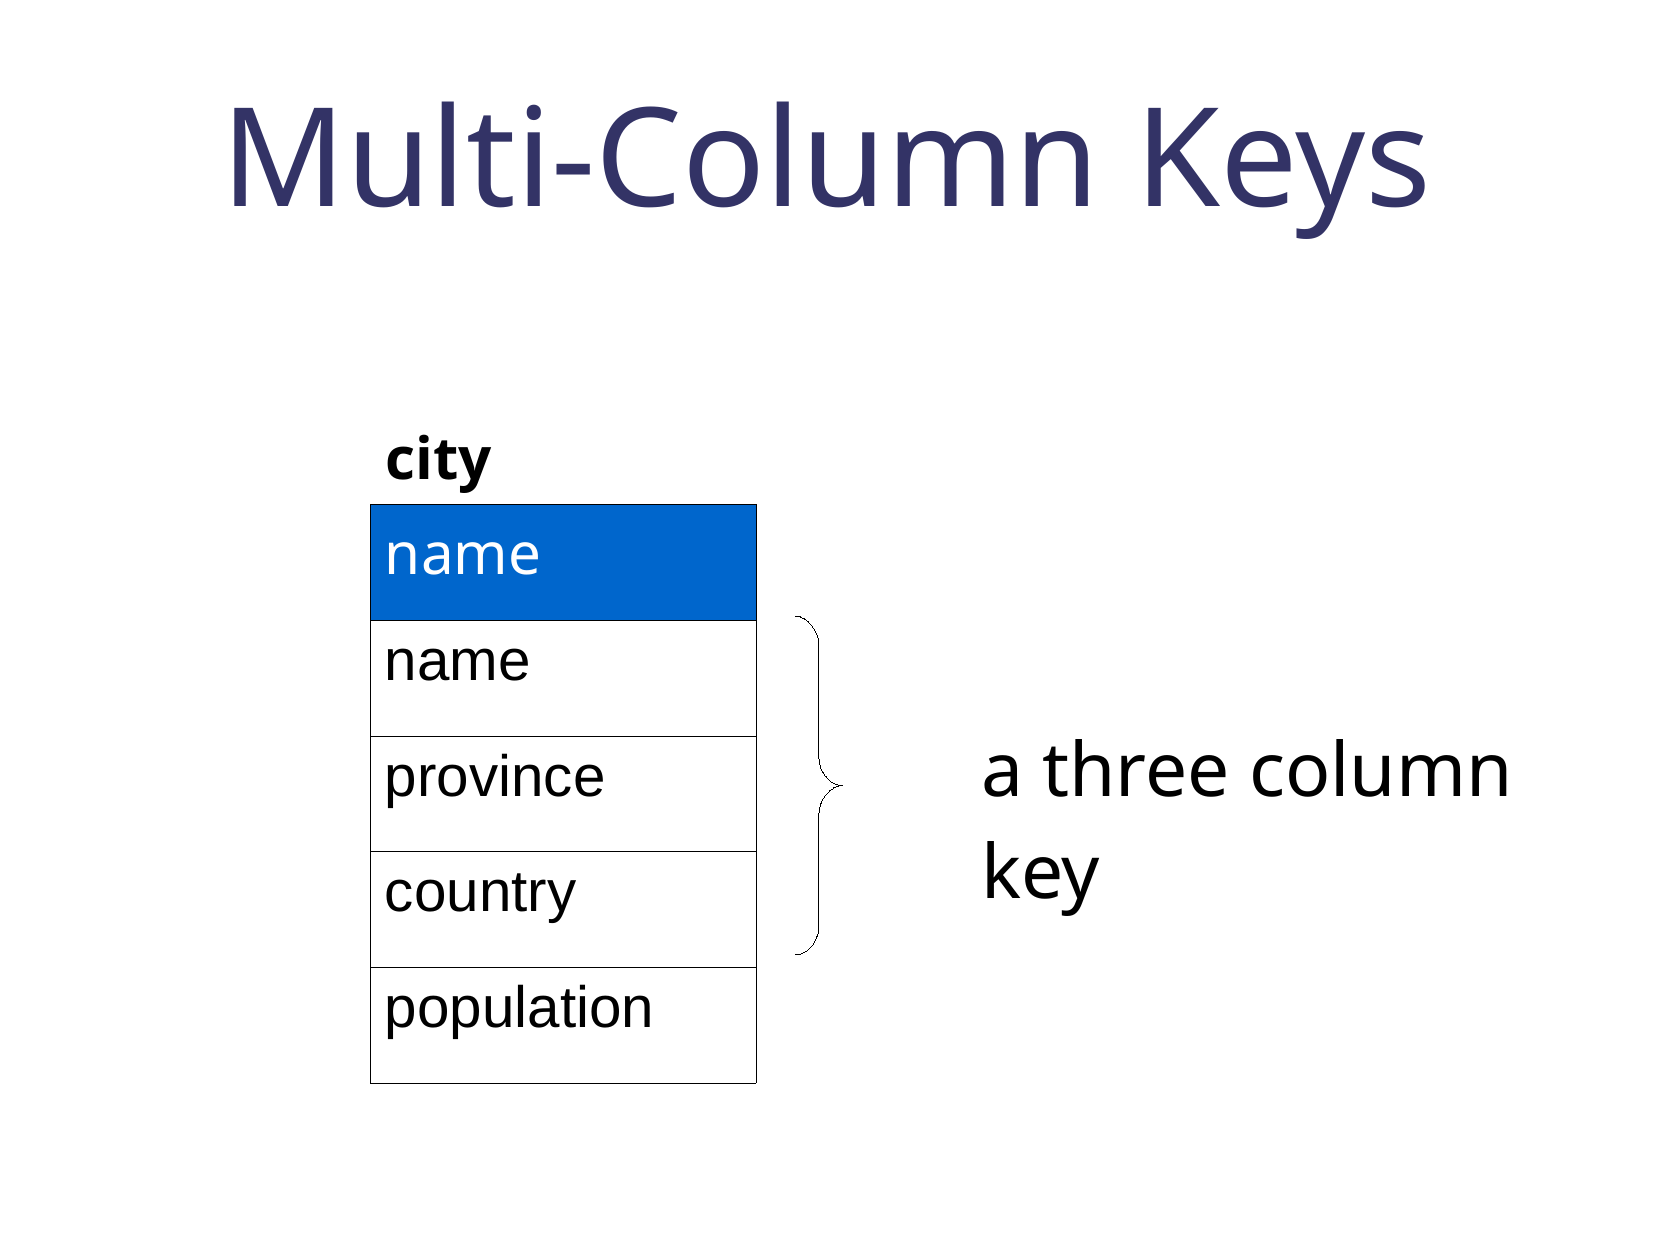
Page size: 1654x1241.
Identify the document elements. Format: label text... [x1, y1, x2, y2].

table_cell country [371, 852, 756, 967]
text_box city [371, 409, 947, 496]
table_cell province [371, 737, 756, 851]
table_header name [371, 505, 756, 620]
title Multi-Column Keys [82, 56, 1571, 250]
table_cell population [371, 968, 756, 1083]
table_cell name [371, 621, 756, 736]
text_box a three column key [966, 708, 1654, 907]
